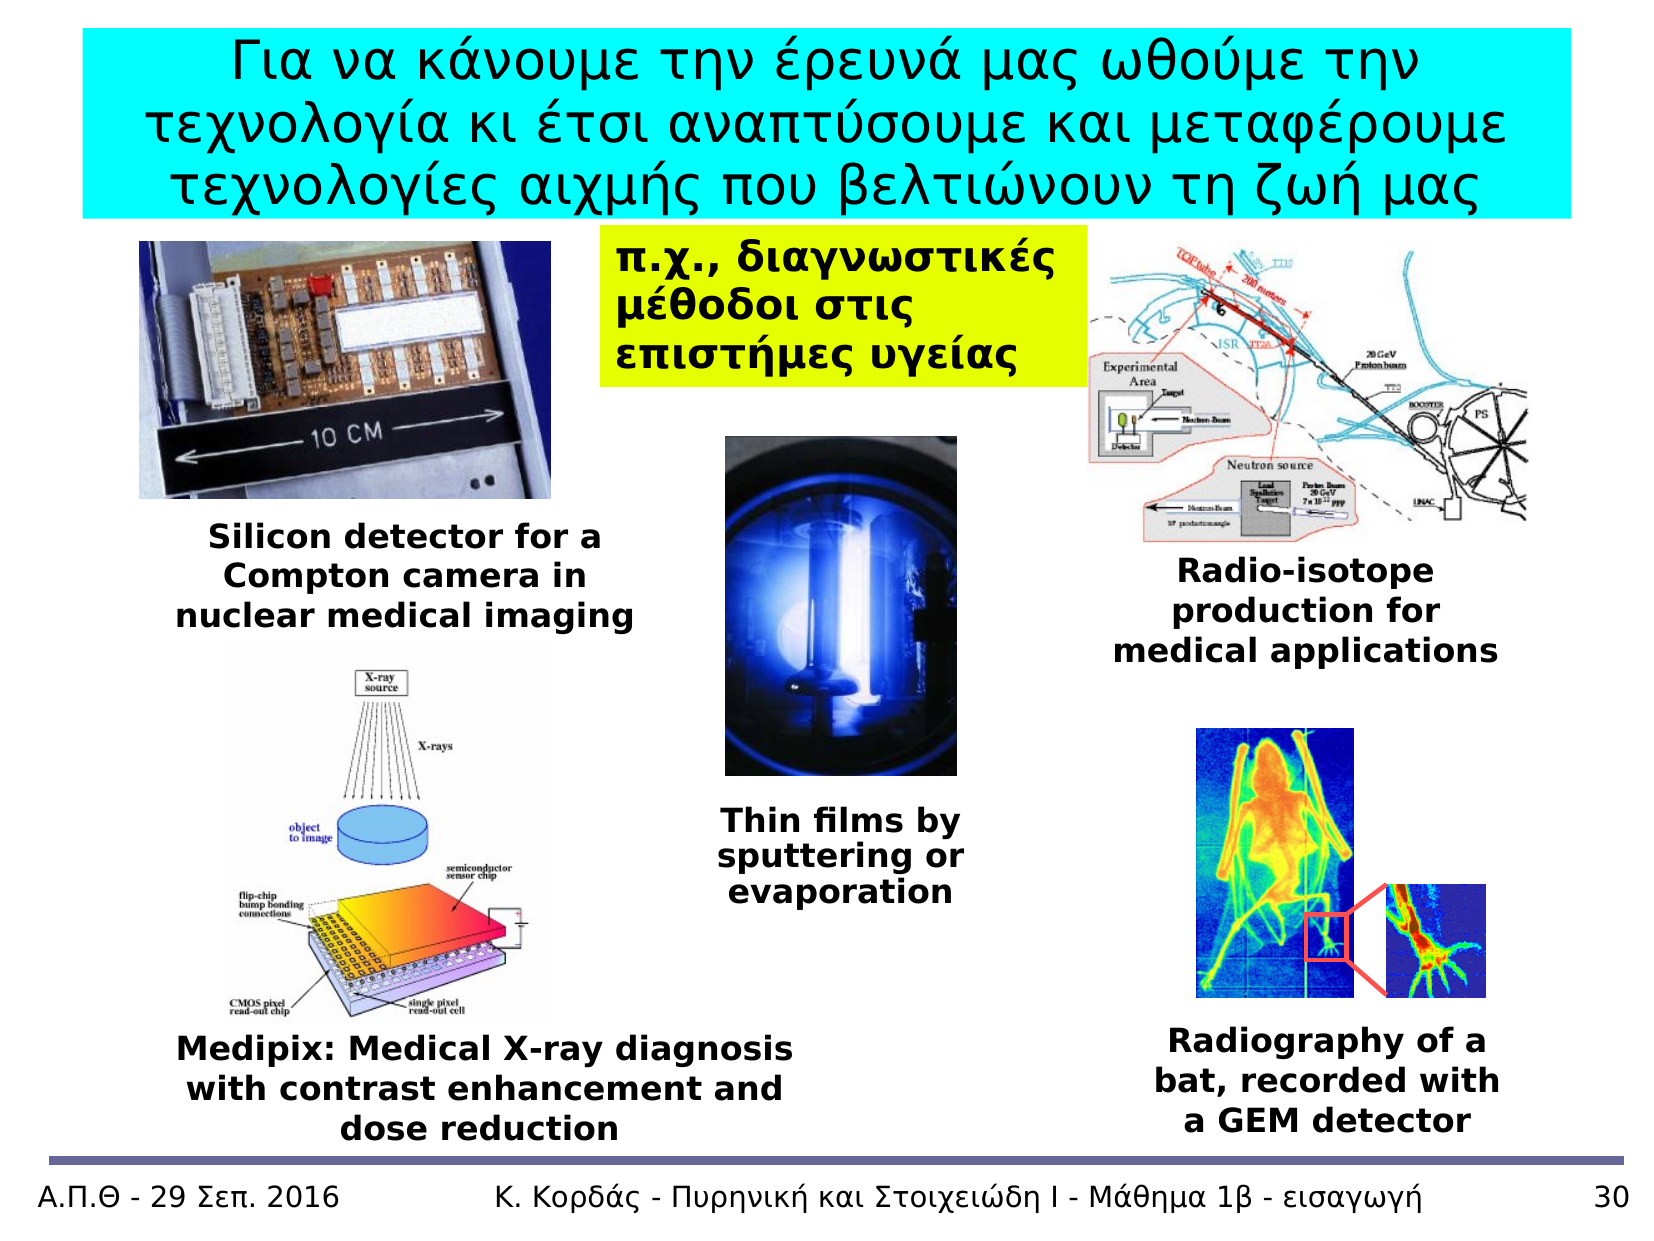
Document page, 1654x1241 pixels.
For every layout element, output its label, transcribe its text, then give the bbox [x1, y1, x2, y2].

text_box π.χ., διαγνωστικές μέθοδοι στις επιστήμες υγείας [600, 225, 1088, 387]
picture [1386, 884, 1486, 998]
text_box Silicon detector for a Compton camera in nuclear medical imaging [135, 507, 676, 643]
title Για να κάνουμε την έρευνά μας ωθούμε την τεχνολογία κι έτσι αναπτύσουμε και μεταφέρουμε τεχνολογίες αιχμής που βελτιώνουν τη ζωή μας [82, 28, 1571, 219]
picture [1349, 913, 1354, 962]
picture [225, 645, 551, 1023]
picture [1087, 241, 1531, 546]
text_box Thin films by sputtering or evaporation [673, 795, 1009, 919]
picture [1196, 728, 1354, 998]
text_box Radiography of a bat, recorded with a GEM detector [1121, 1011, 1534, 1147]
picture [725, 436, 957, 776]
picture [1308, 917, 1344, 958]
picture [1202, 801, 1207, 812]
text_box Medipix: Medical X-ray diagnosis with contrast enhancement and dose reduction [145, 1019, 826, 1156]
picture [139, 241, 551, 499]
text_box Radio-isotope production for medical applications [1096, 546, 1516, 678]
